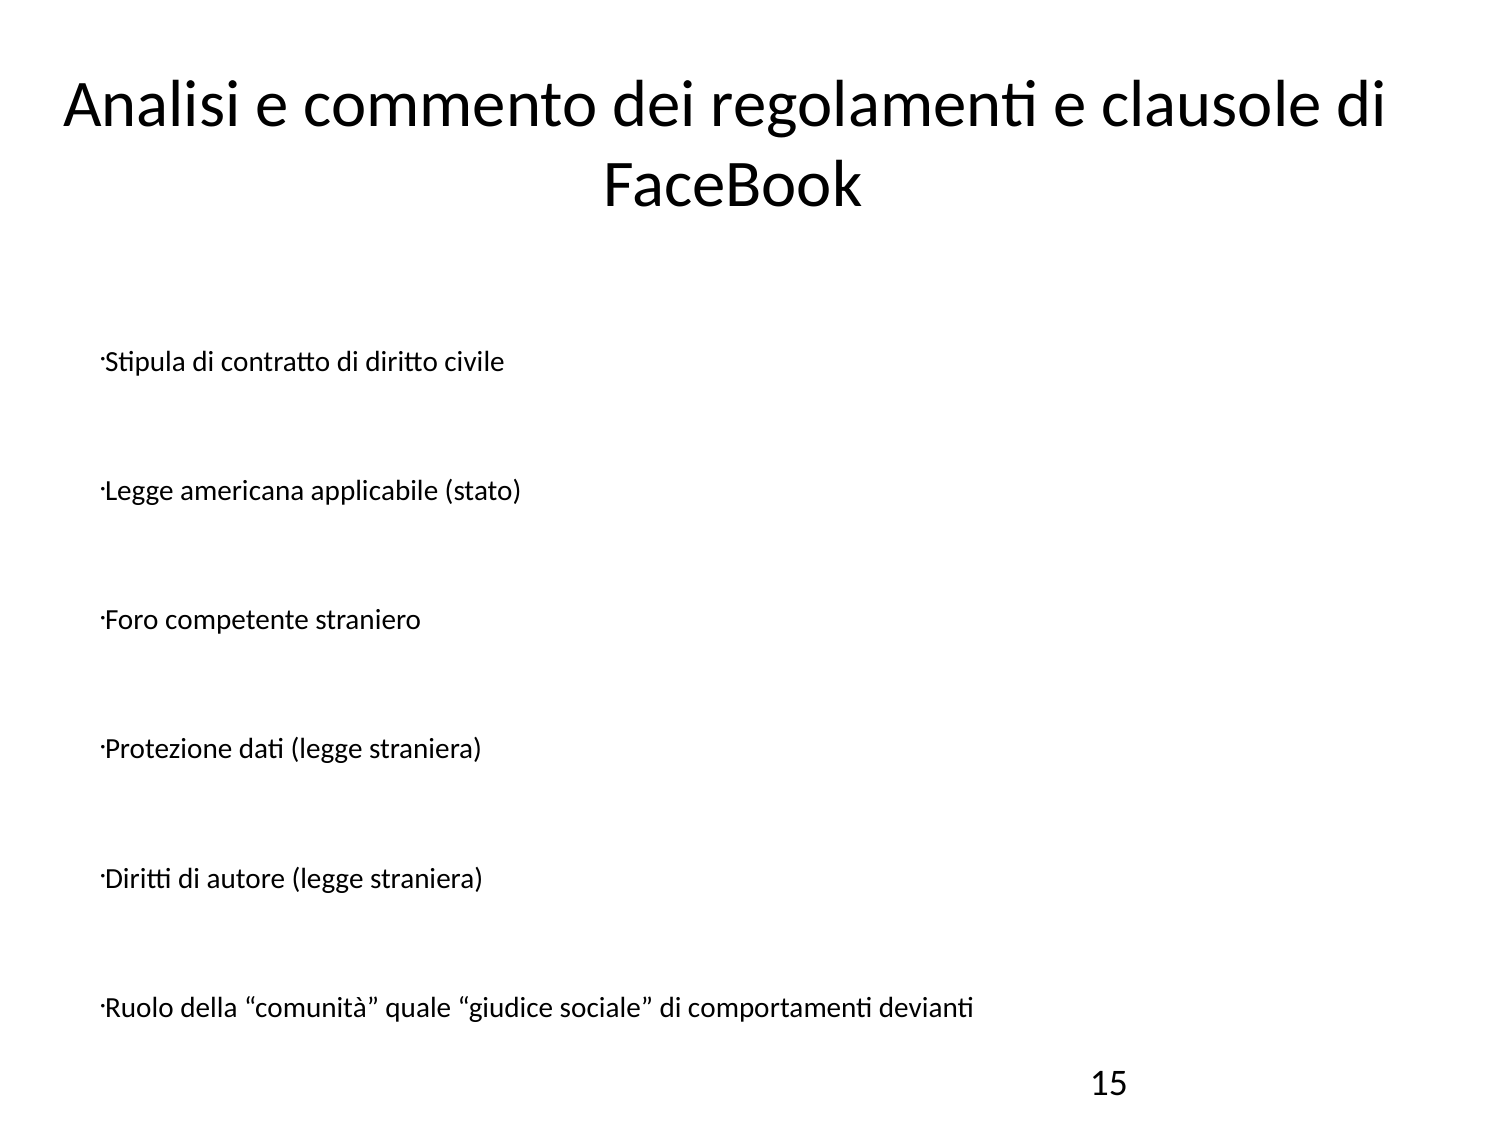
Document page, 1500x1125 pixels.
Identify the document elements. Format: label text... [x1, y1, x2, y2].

text_box <numero> [1074, 1042, 1426, 1103]
text_box Stipula di contratto di diritto civile Legge americana applicabile (stato) Foro competente straniero Protezione dati (legge straniera) Diritti di autore (legge straniera) Ruolo della “comunità” quale “giudice sociale” di comportamenti devianti [29, 262, 1426, 1125]
title Analisi e commento dei regolamenti e clausole di FaceBook [41, 45, 1425, 256]
